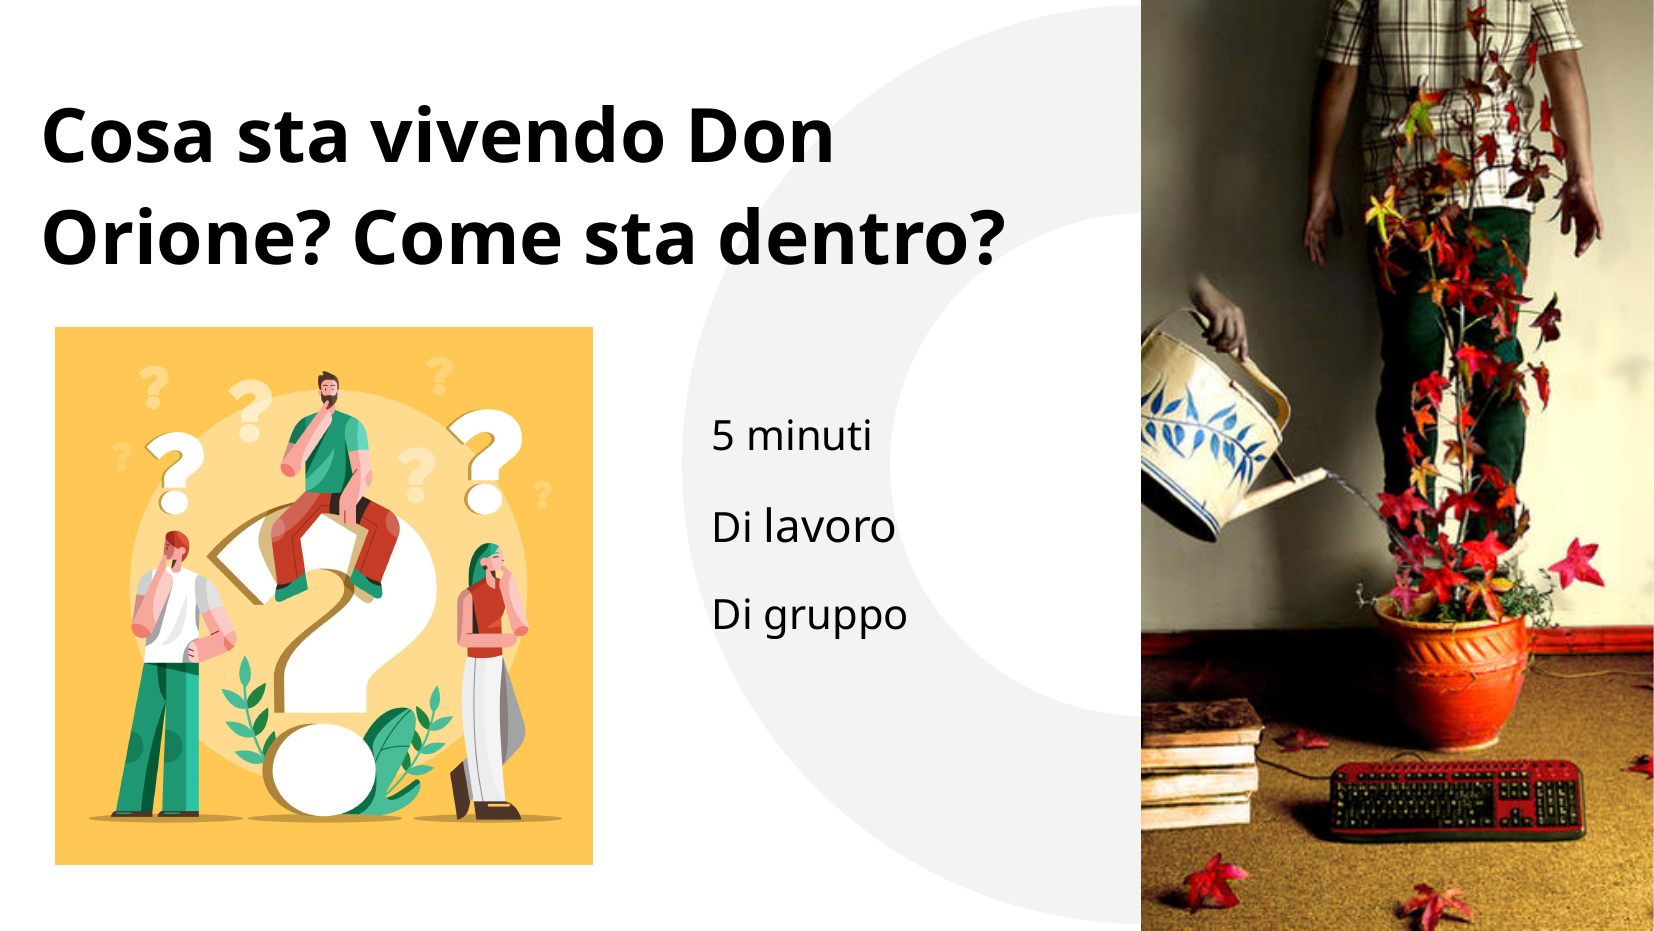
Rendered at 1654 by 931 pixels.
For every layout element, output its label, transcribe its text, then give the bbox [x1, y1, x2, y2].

title Cosa sta vivendo Don Orione? Come sta dentro? [40, 41, 1099, 328]
picture [55, 327, 593, 865]
text_box 5 minuti Di lavoro Di gruppo [696, 318, 1075, 685]
picture [1141, 0, 1654, 931]
